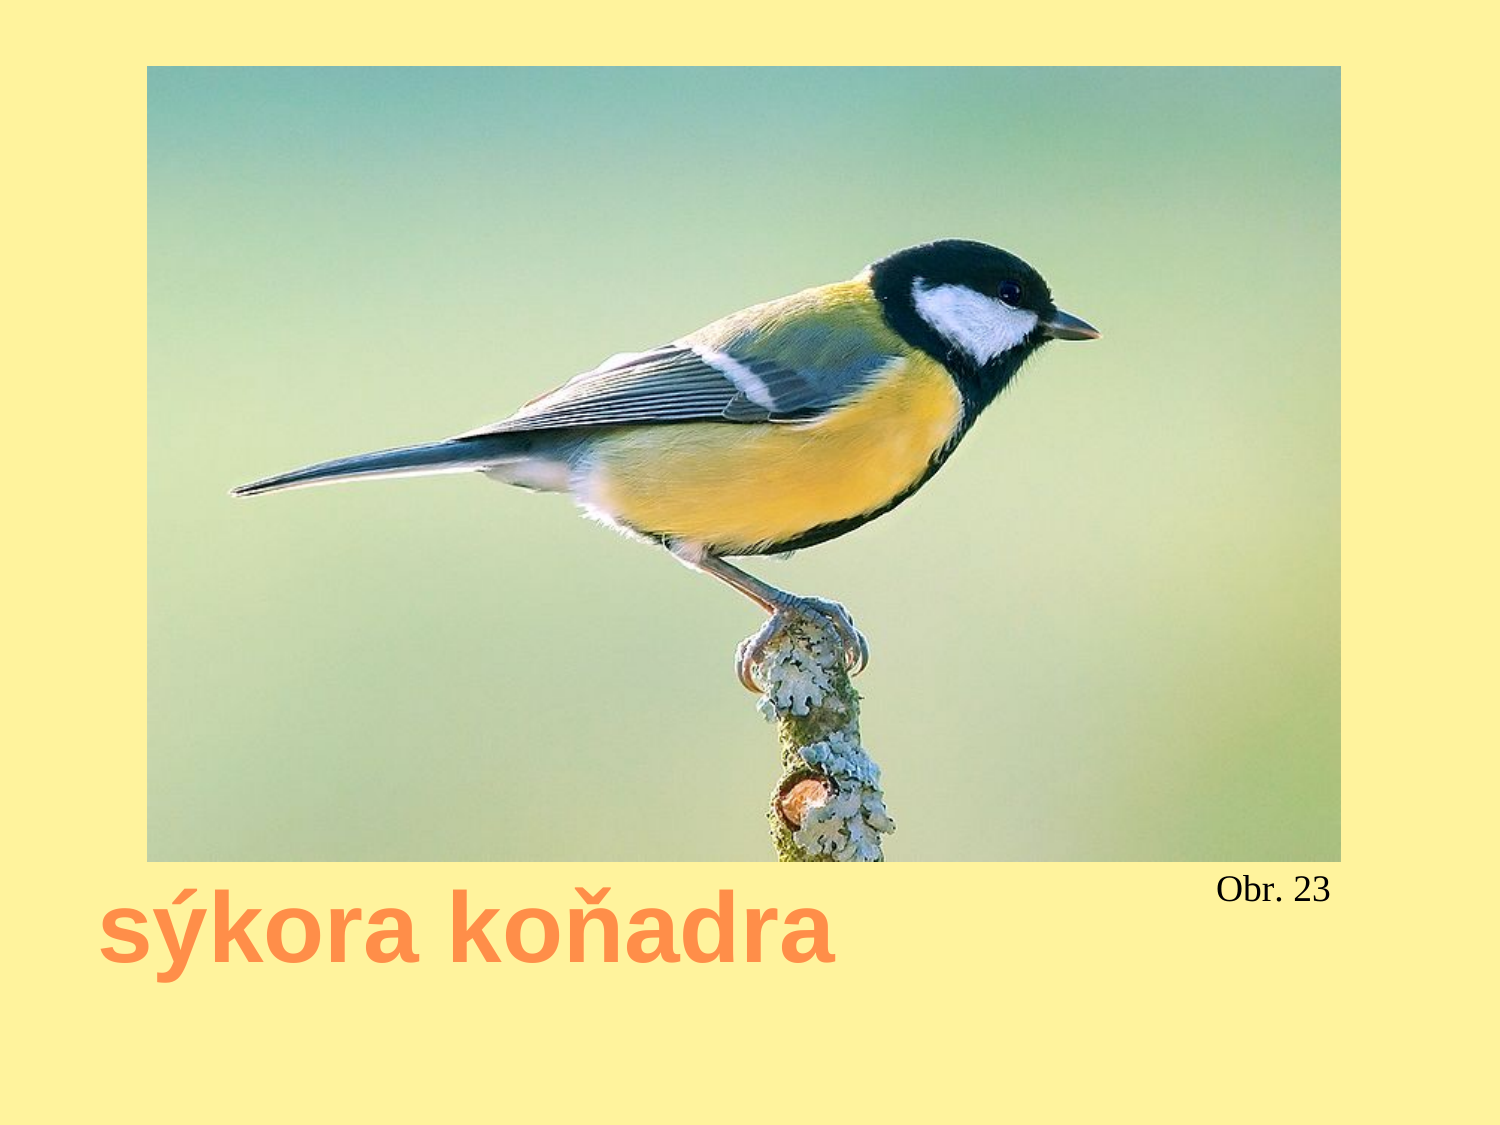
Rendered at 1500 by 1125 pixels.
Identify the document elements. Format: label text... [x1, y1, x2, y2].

title sýkora koňadra [82, 817, 1426, 991]
text_box Obr. 23 [1163, 855, 1353, 917]
picture [147, 66, 1341, 862]
